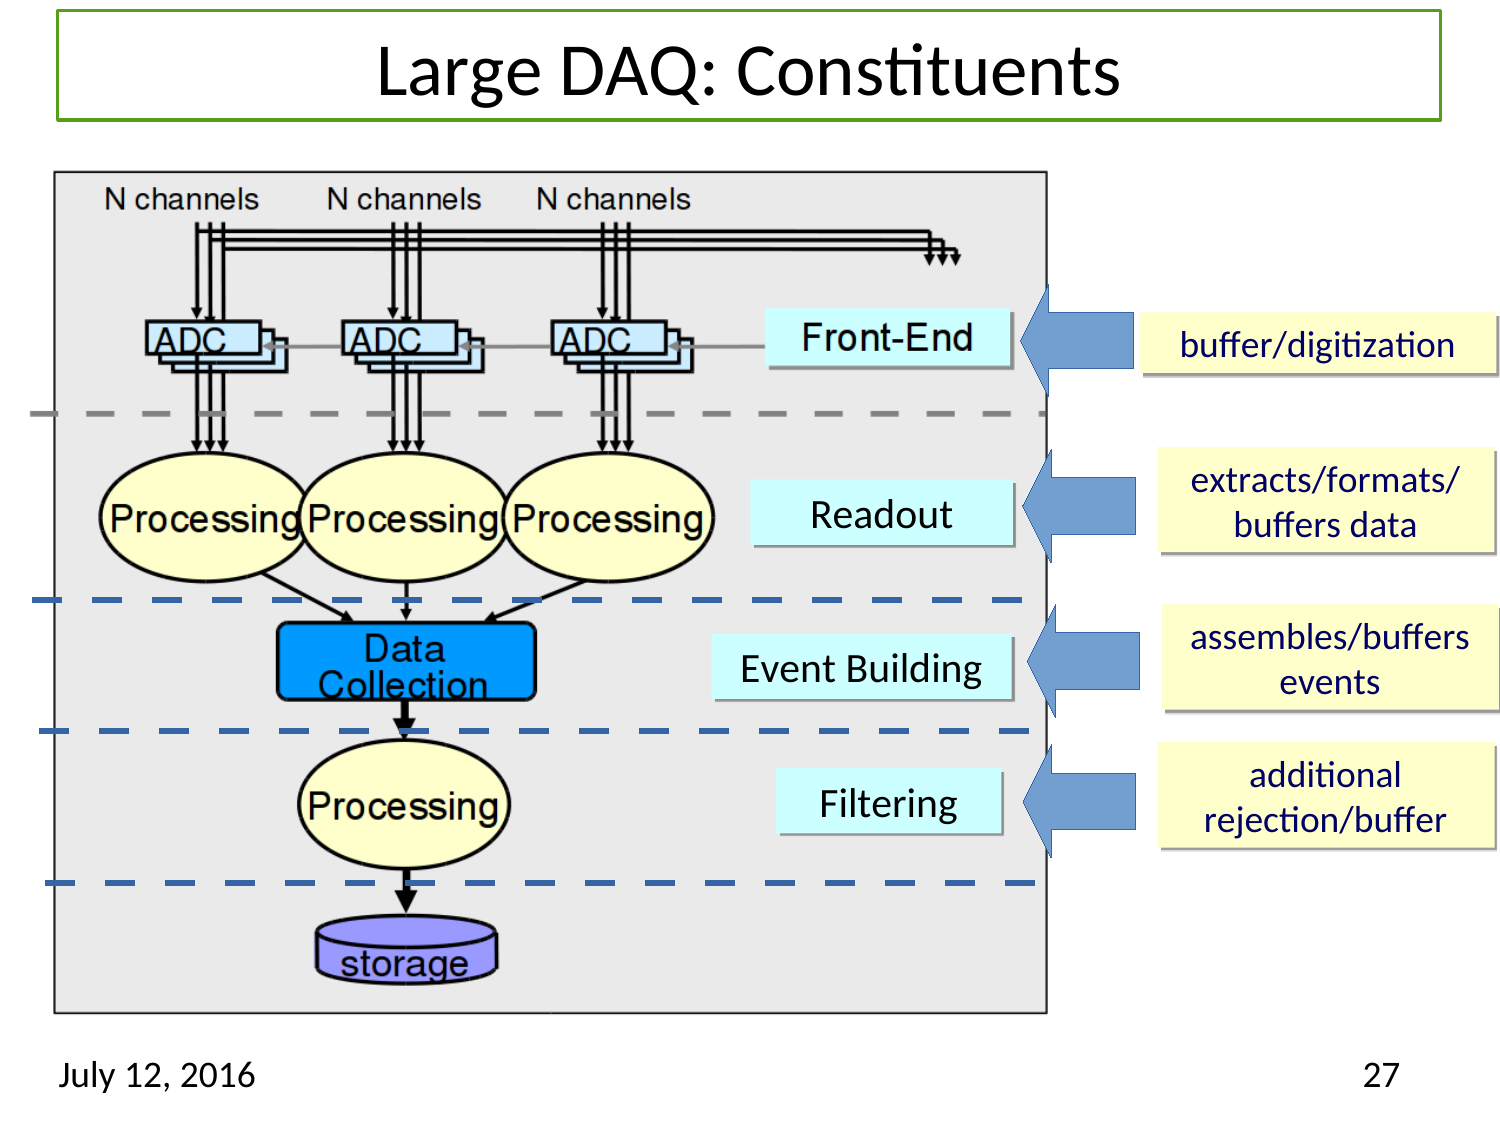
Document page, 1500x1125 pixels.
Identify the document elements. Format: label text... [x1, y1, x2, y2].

title Large DAQ: Constituents [57, 10, 1441, 121]
text_box assembles/buffers events [1161, 604, 1499, 710]
text_box [1027, 604, 1140, 718]
text_box [1020, 284, 1134, 397]
picture [10, 139, 1082, 1040]
text_box Event Building [711, 633, 1012, 699]
text_box [1023, 744, 1136, 858]
text_box [1022, 449, 1136, 563]
text_box extracts/formats/ buffers data [1156, 446, 1495, 553]
text_box additional rejection/buffer [1157, 742, 1495, 848]
text_box buffer/digitization [1139, 312, 1497, 373]
text_box Readout [750, 479, 1013, 545]
text_box Filtering [776, 767, 1002, 834]
